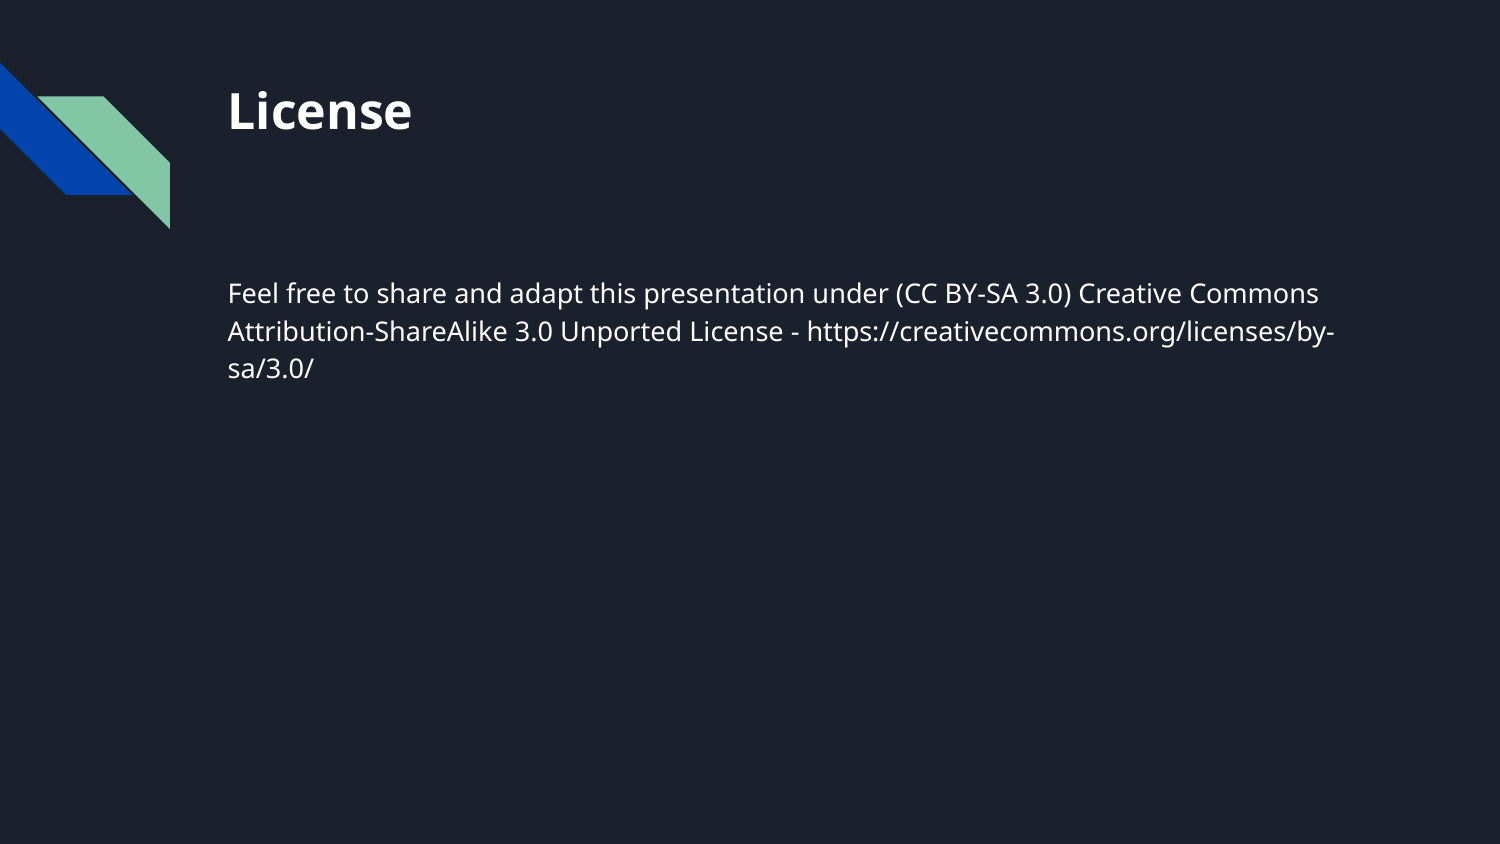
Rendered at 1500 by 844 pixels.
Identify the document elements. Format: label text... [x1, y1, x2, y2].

text_box Feel free to share and adapt this presentation under (CC BY-SA 3.0) Creative Commons Attribution-ShareAlike 3.0 Unported License - https://creativecommons.org/licenses/by-sa/3.0/ [212, 257, 1368, 735]
text_box License [212, 64, 1368, 215]
